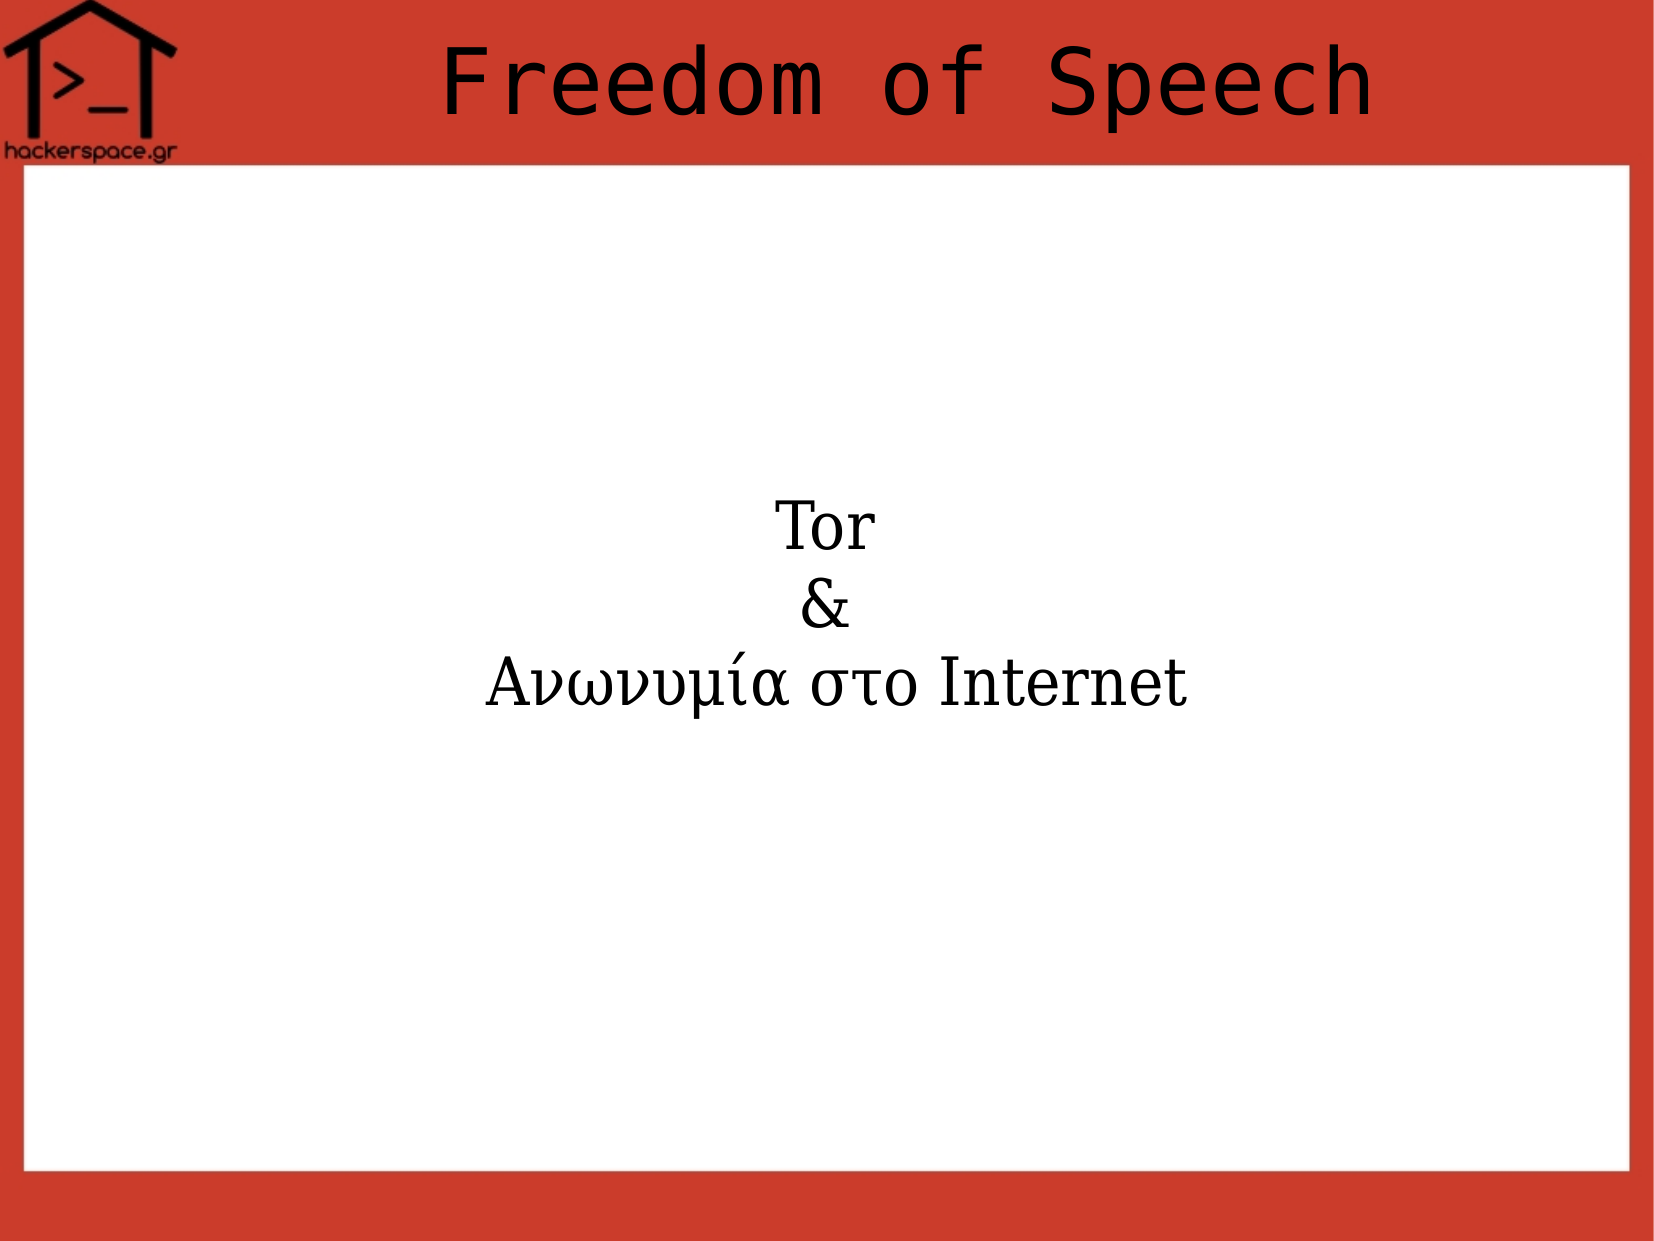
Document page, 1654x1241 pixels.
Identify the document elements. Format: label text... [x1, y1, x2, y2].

title Freedom of Speech [195, 15, 1621, 151]
subtitle Tor & Ανωνυμία στο Internet [60, 195, 1591, 1014]
picture [0, 0, 1654, 1241]
